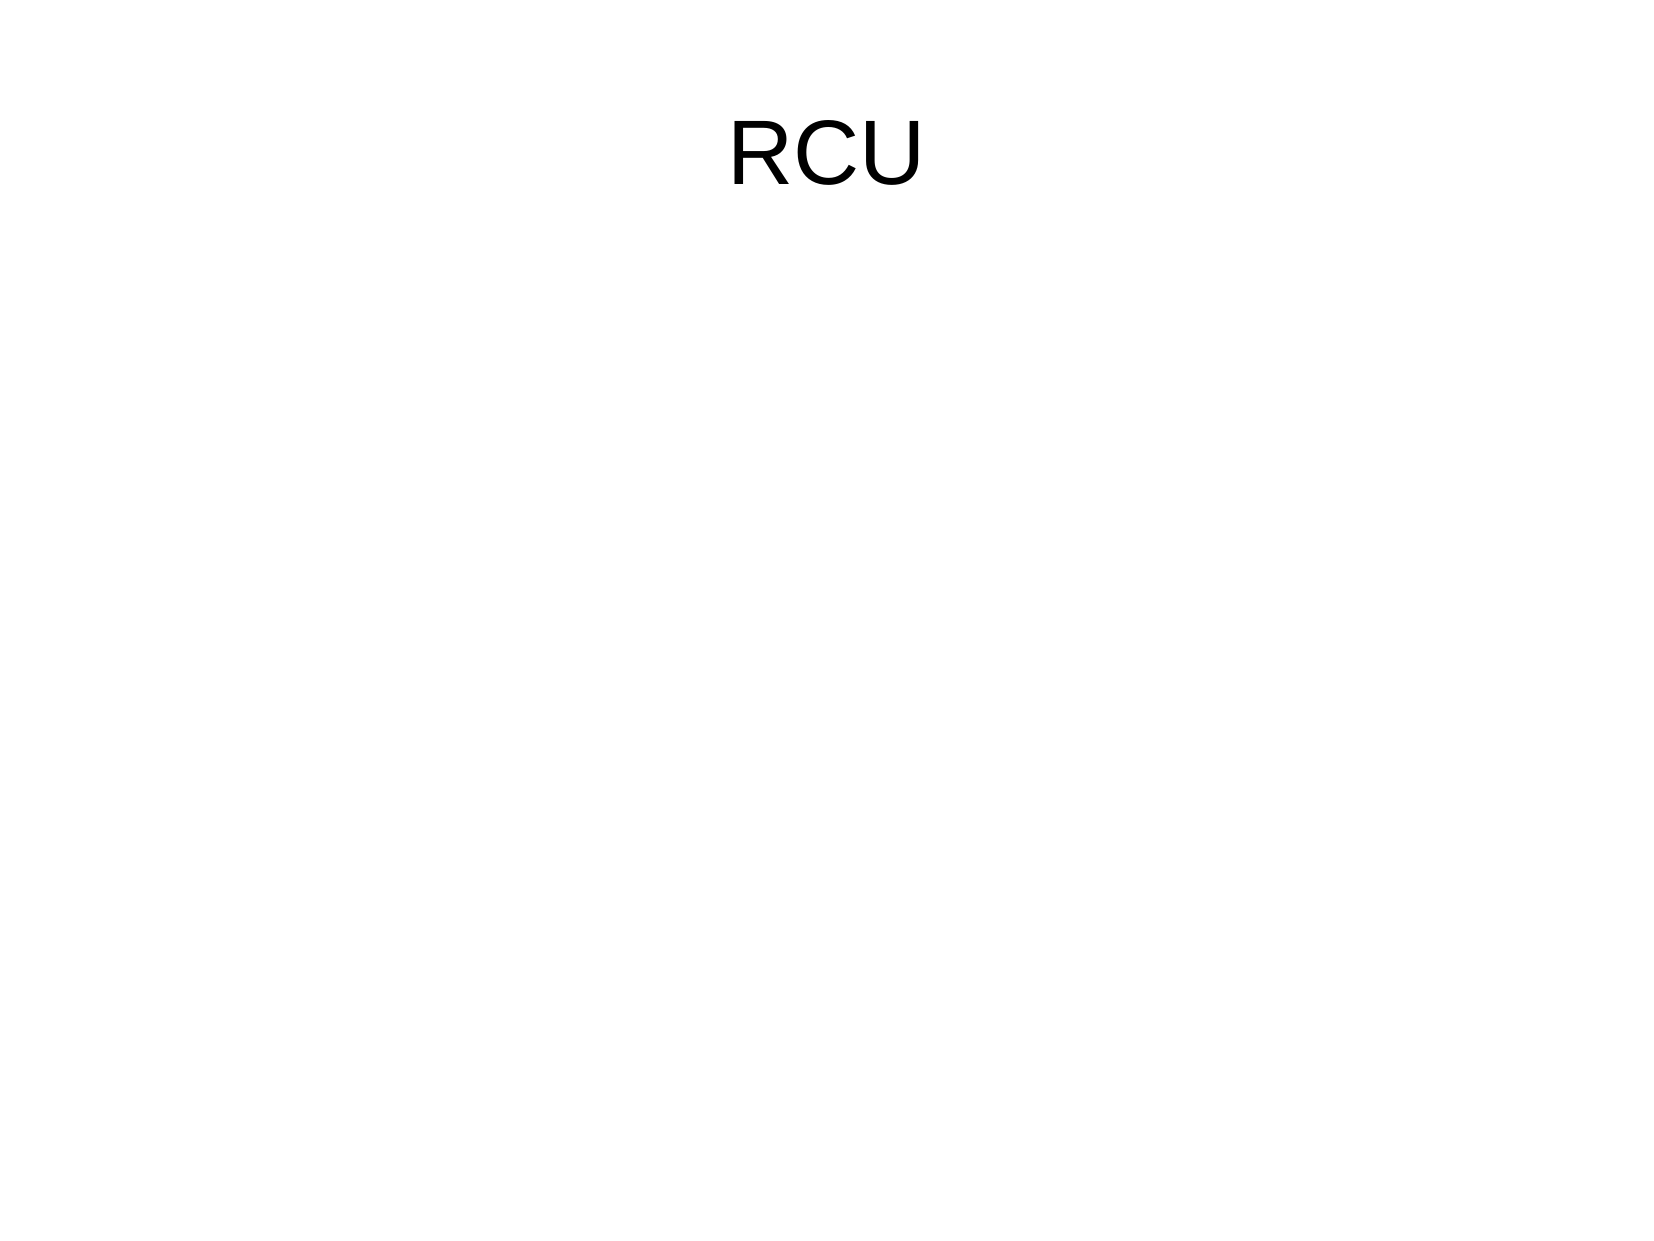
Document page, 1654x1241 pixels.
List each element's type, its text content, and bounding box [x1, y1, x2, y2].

title RCU [82, 49, 1571, 257]
